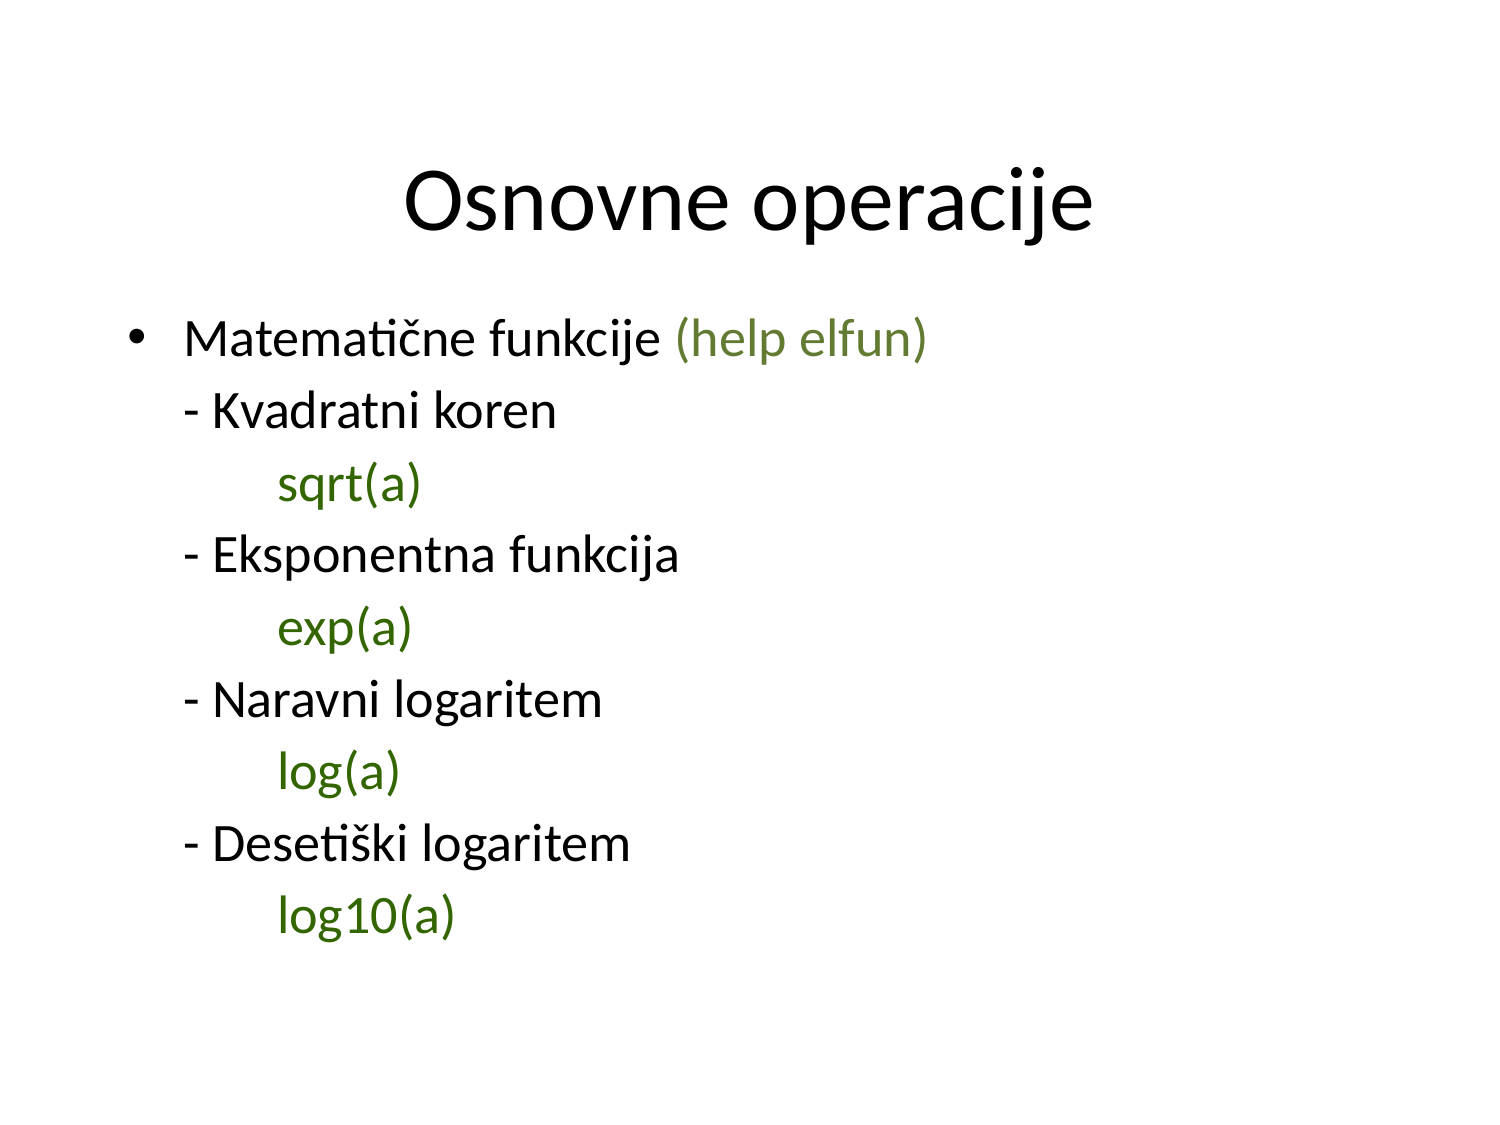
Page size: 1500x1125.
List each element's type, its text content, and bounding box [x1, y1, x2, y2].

title Osnovne operacije [112, 99, 1388, 288]
list Matematične funkcije (help elfun) - Kvadratni koren sqrt(a) - Eksponentna funkcija exp(a) - Naravni logaritem log(a) - Desetiški logaritem log10(a) [112, 302, 1329, 1097]
